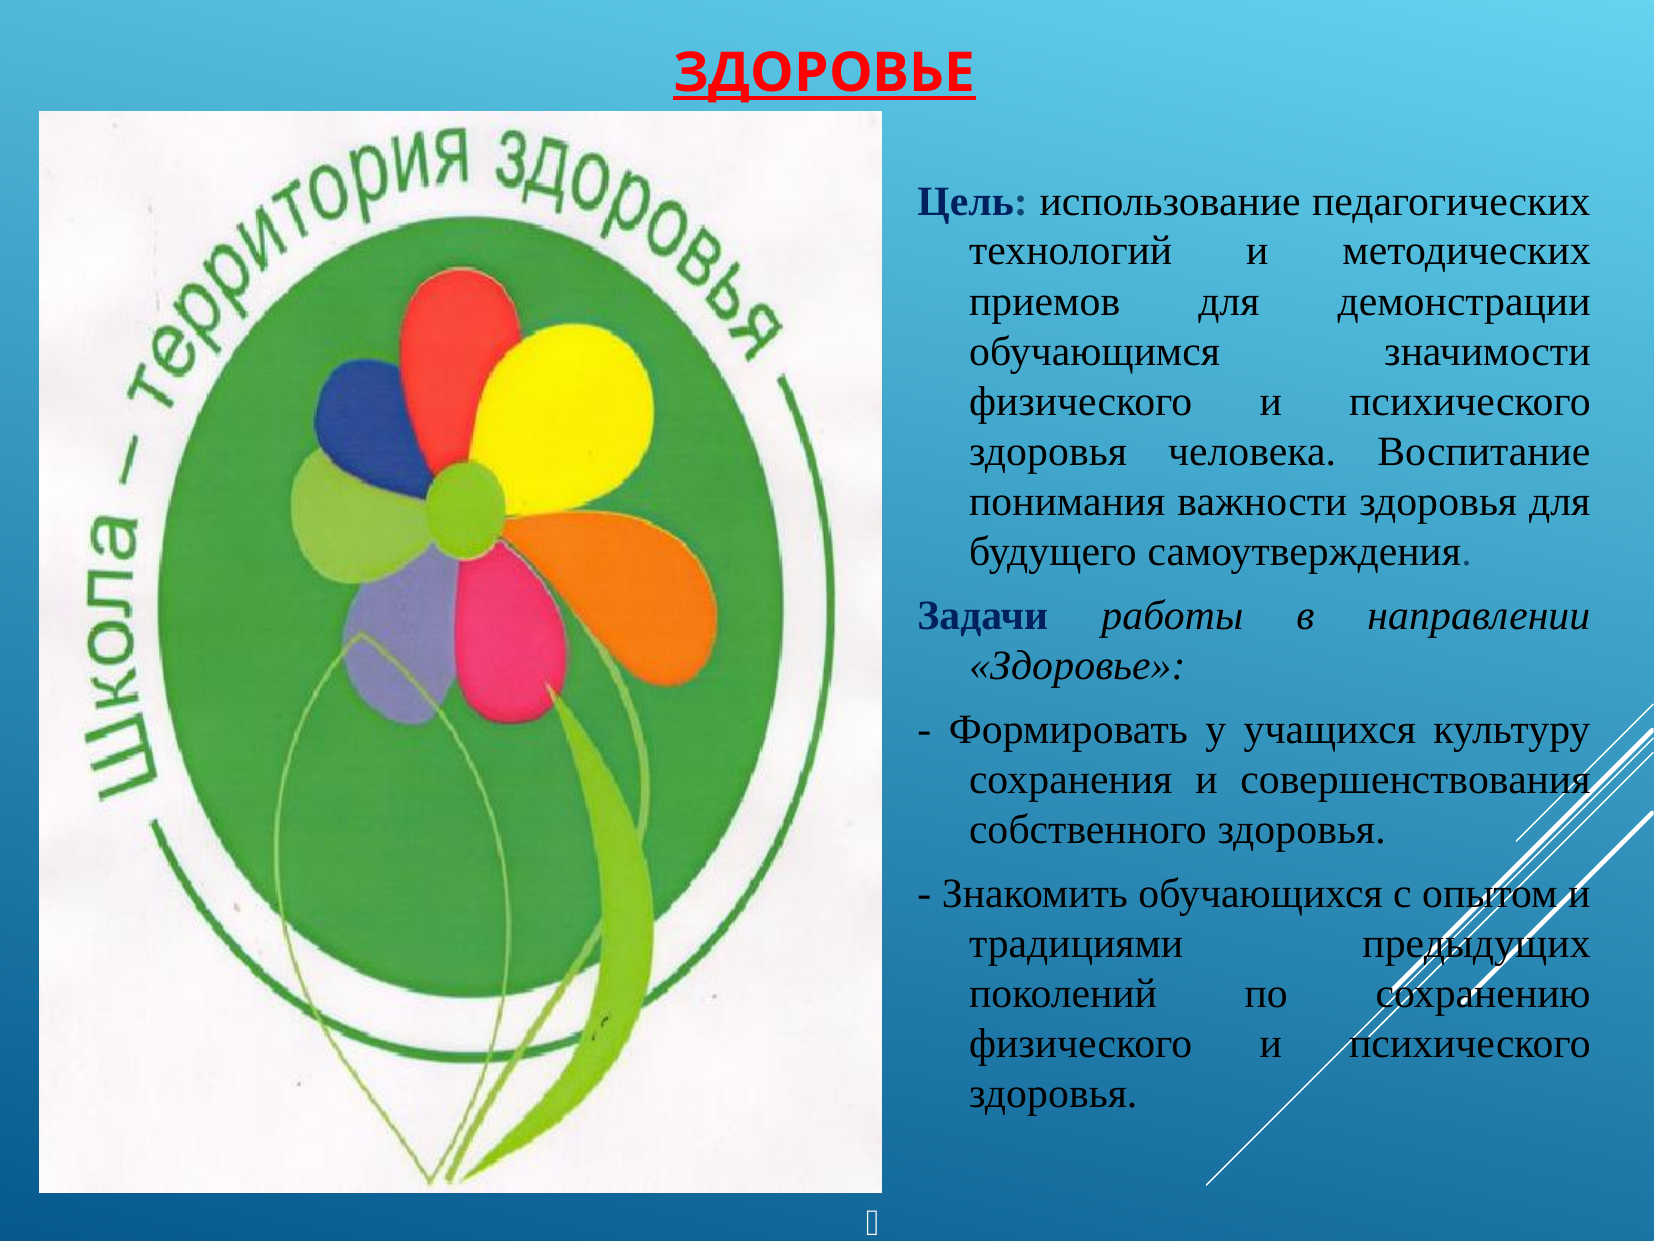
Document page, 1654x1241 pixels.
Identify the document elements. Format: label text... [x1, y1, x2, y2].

list Цель: использование педагогических технологий и методических приемов для демонстрации обучающимся значимости физического и психического здоровья человека. Воспитание понимания важности здоровья для будущего самоутверждения. Задачи работы в направлении «Здоровье»: - Формировать у учащихся культуру сохранения и совершенствования собственного здоровья. - Знакомить обучающихся с опытом и традициями предыдущих поколений по сохранению физического и психического здоровья. [850, 165, 1606, 1241]
picture [39, 111, 882, 1193]
list ЗДОРОВЬЕ [488, 0, 1161, 111]
